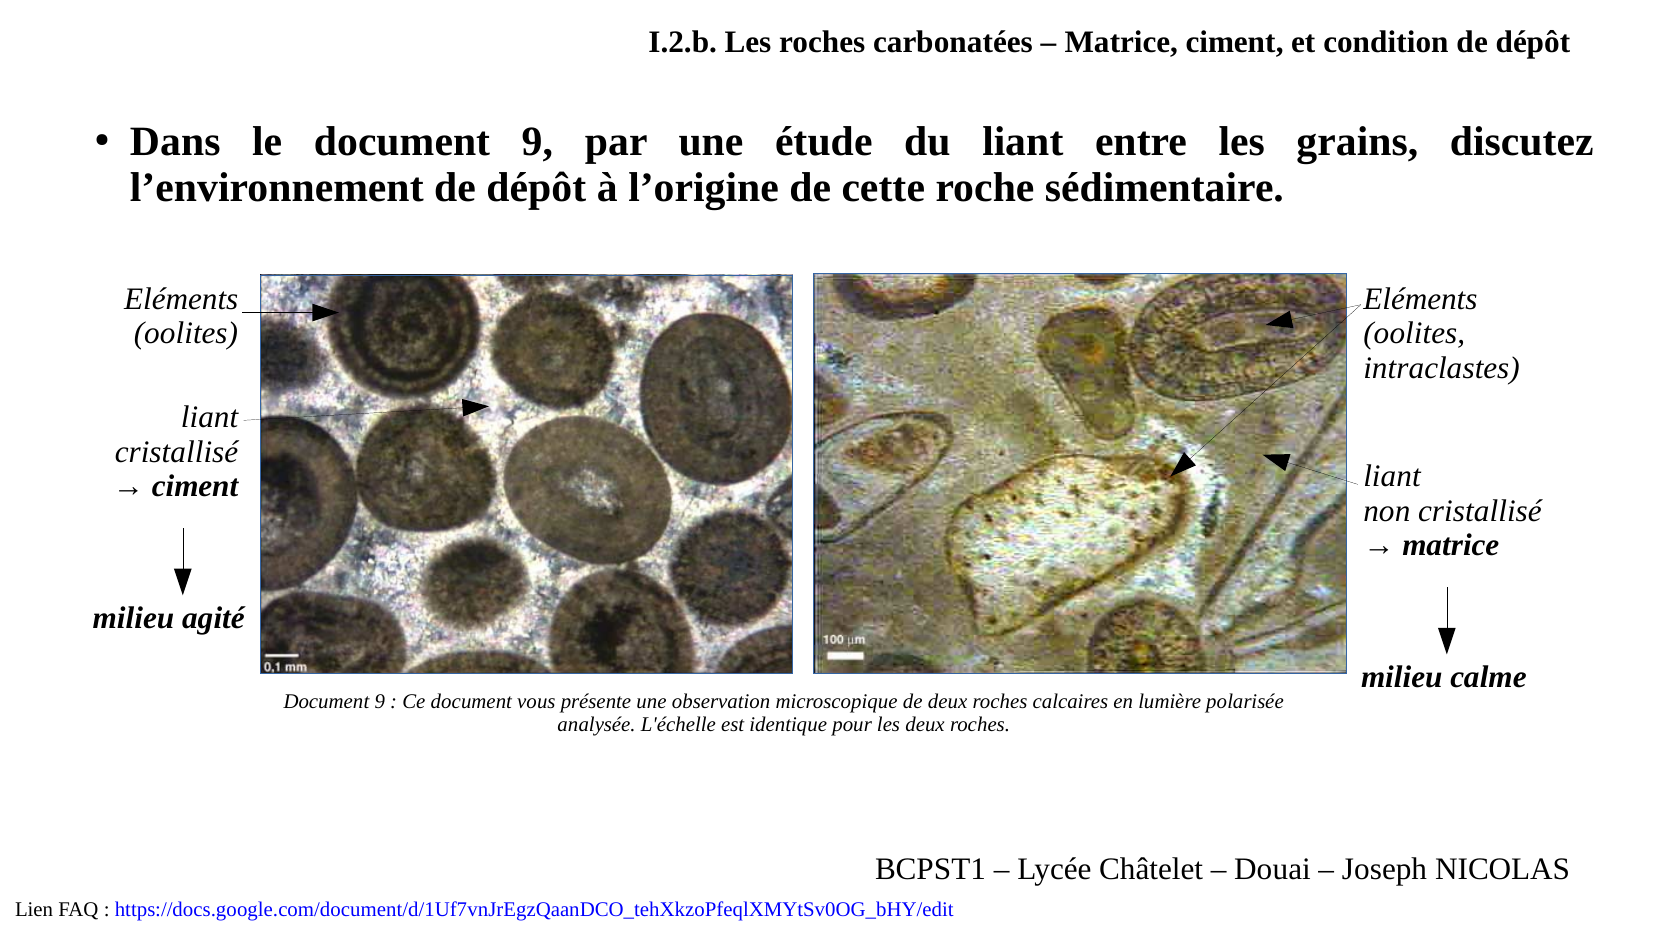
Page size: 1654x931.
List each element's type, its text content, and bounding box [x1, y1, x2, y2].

text_box Eléments (oolites, intraclastes) [1363, 281, 1538, 386]
text_box milieu calme [1352, 659, 1527, 747]
text_box liant non cristallisé → matrice [1363, 458, 1568, 563]
text_box milieu agité [70, 600, 245, 688]
picture [813, 273, 1347, 674]
picture [260, 274, 793, 674]
text_box I.2.b. Les roches carbonatées – Matrice, ciment, et condition de dépôt [637, 5, 1572, 78]
text_box liant cristallisé → ciment [64, 399, 239, 504]
text_box Lien FAQ : https://docs.google.com/document/d/1Uf7vnJrEgzQaanDCO_tehXkzoPfeqlXMYtSv0OG_bHY/edit [0, 897, 993, 931]
text_box Document 9 : Ce document vous présente une observation microscopique de deux roches calcaires en lumière polarisée analysée. L'échelle est identique pour les deux roches. [270, 689, 1298, 826]
text_box BCPST1 – Lycée Châtelet – Douai – Joseph NICOLAS [637, 832, 1571, 905]
text_box Dans le document 9, par une étude du liant entre les grains, discutez l’environnement de dépôt à l’origine de cette roche sédimentaire. [94, 118, 1595, 253]
text_box Eléments (oolites) [64, 281, 239, 369]
